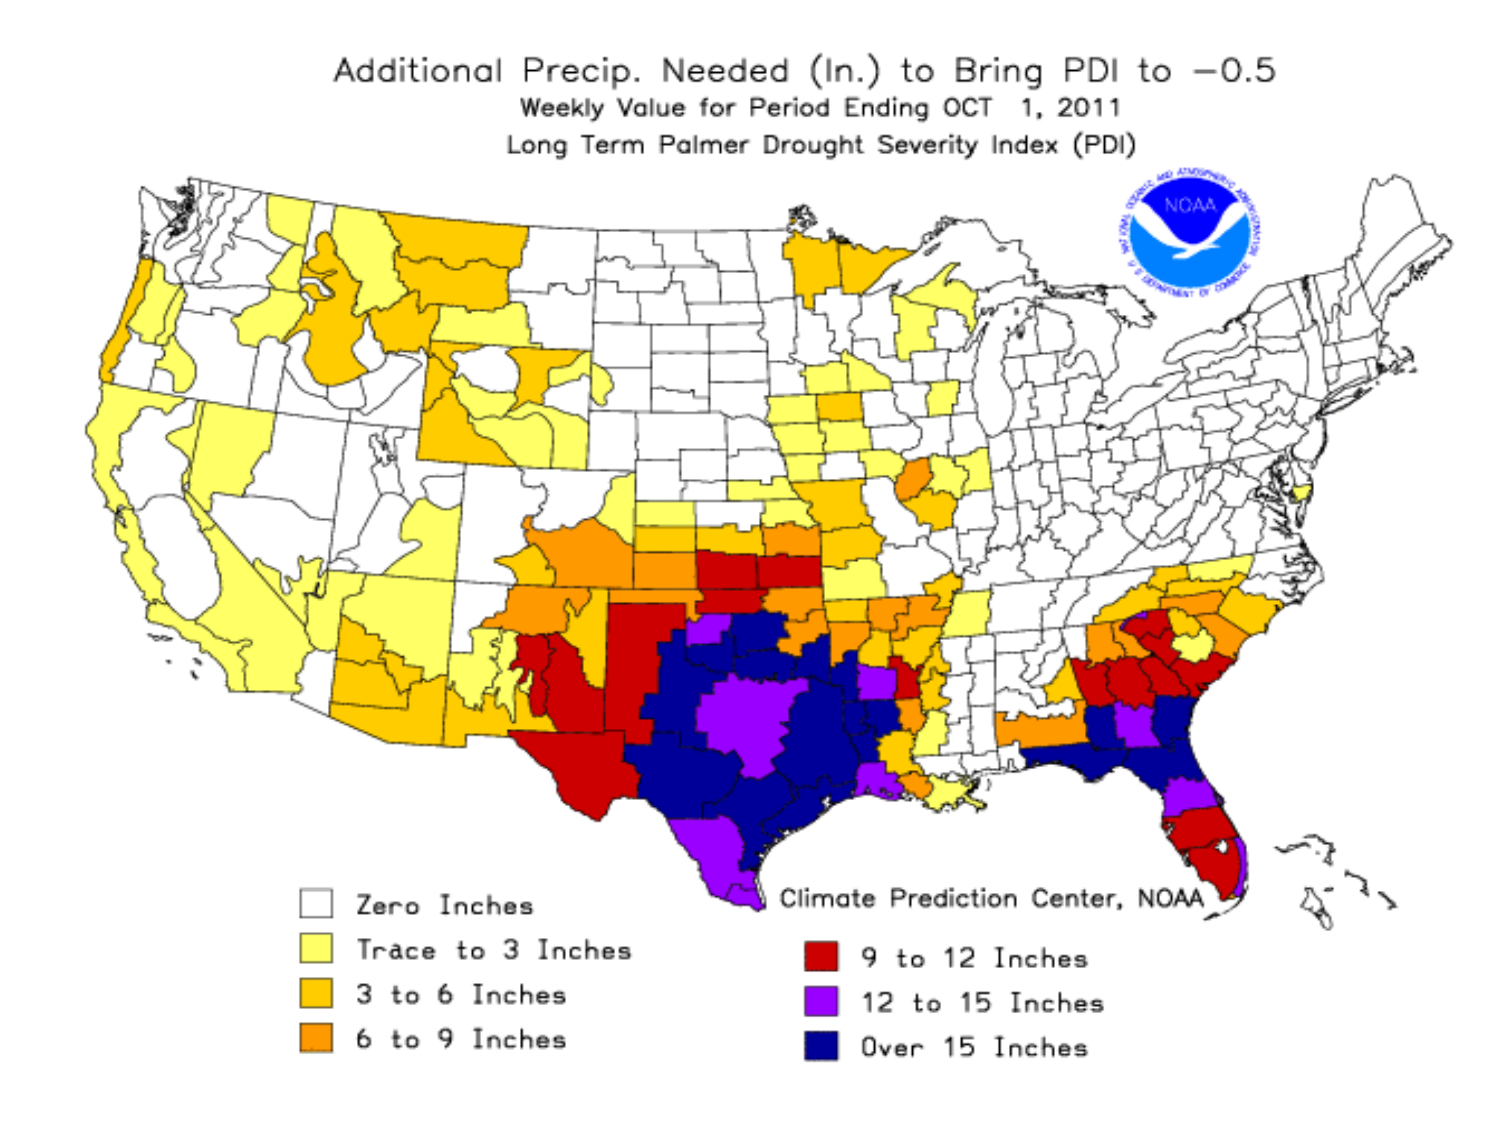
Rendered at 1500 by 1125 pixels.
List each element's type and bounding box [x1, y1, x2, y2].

picture [59, 29, 1477, 1093]
